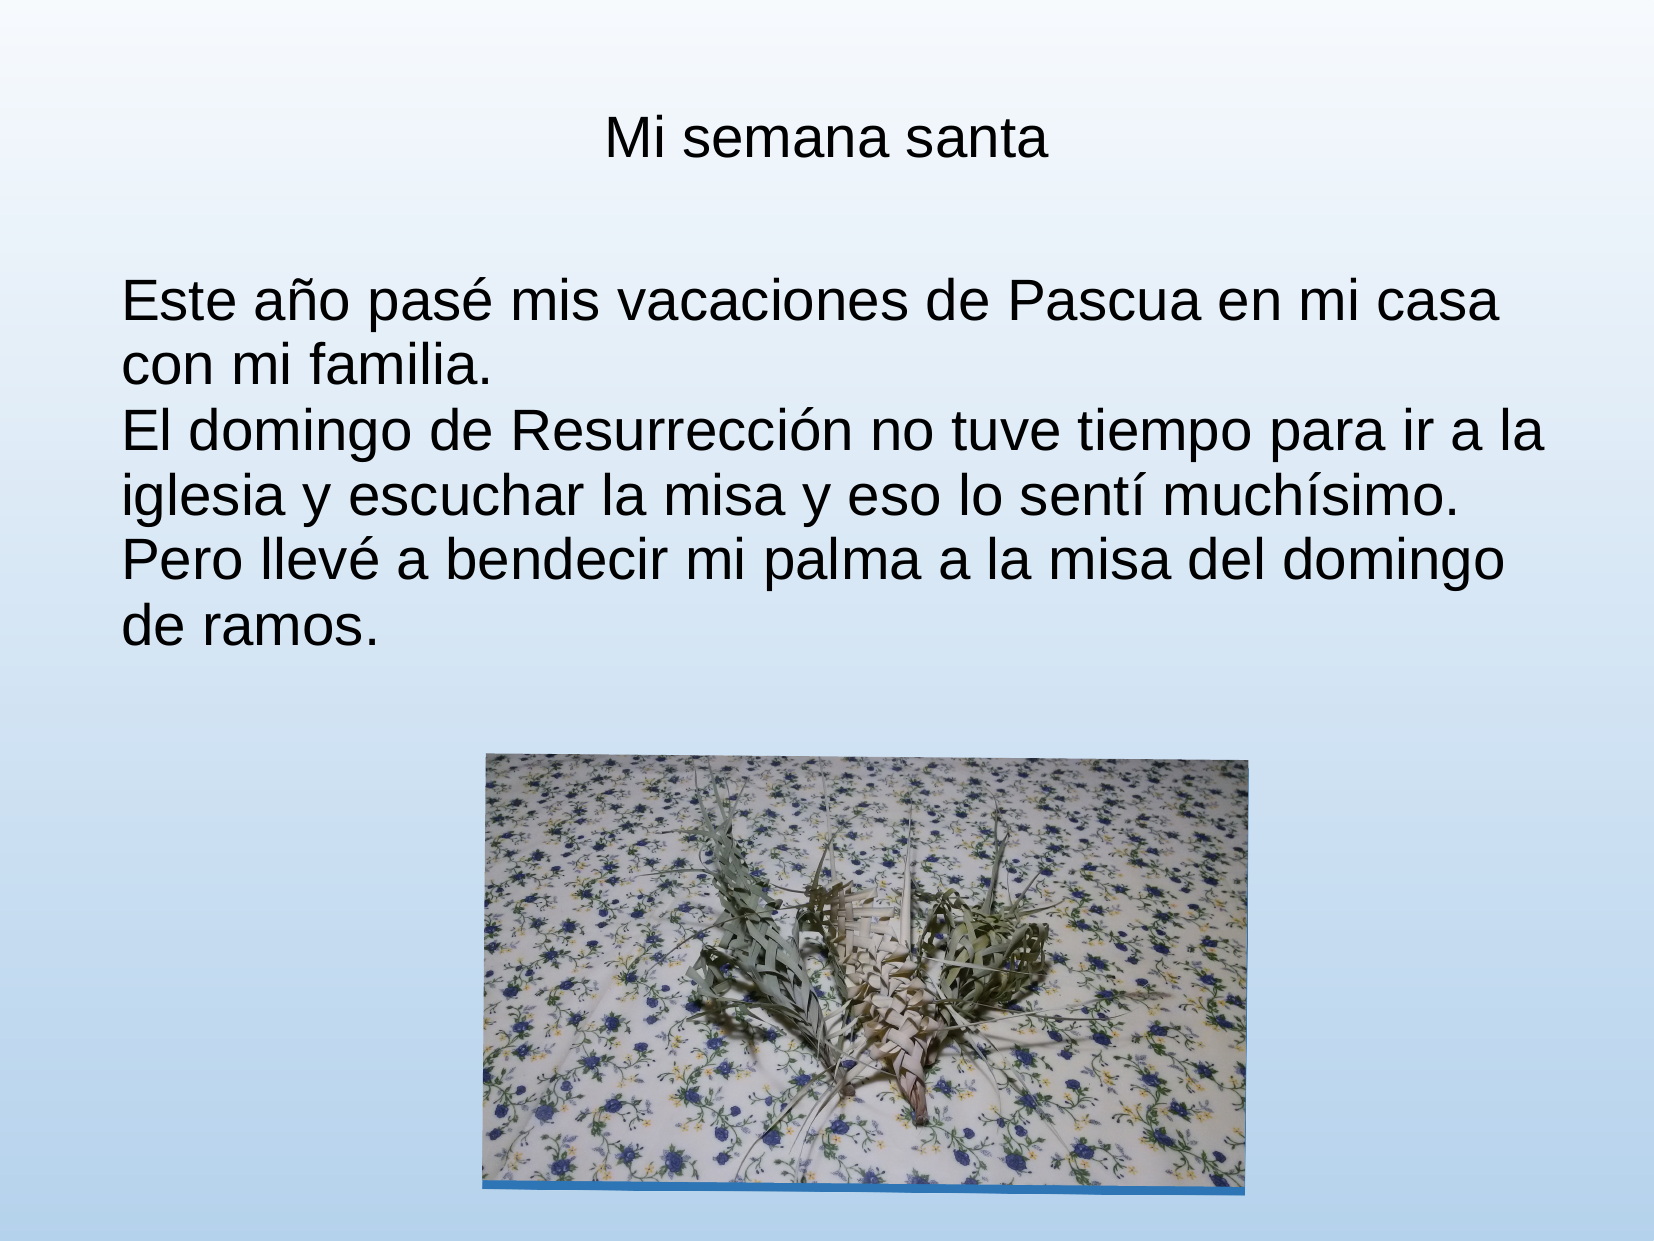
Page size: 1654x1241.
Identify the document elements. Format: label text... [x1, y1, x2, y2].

text_box Mi semana santa [589, 97, 1069, 181]
text_box [482, 753, 1249, 1187]
text_box Este año pasé mis vacaciones de Pascua en mi casa con mi familia. El domingo de Resurrección no tuve tiempo para ir a la iglesia y escuchar la misa y eso lo sentí muchísimo. Pero llevé a bendecir mi palma a la misa del domingo de ramos. [106, 259, 1569, 817]
